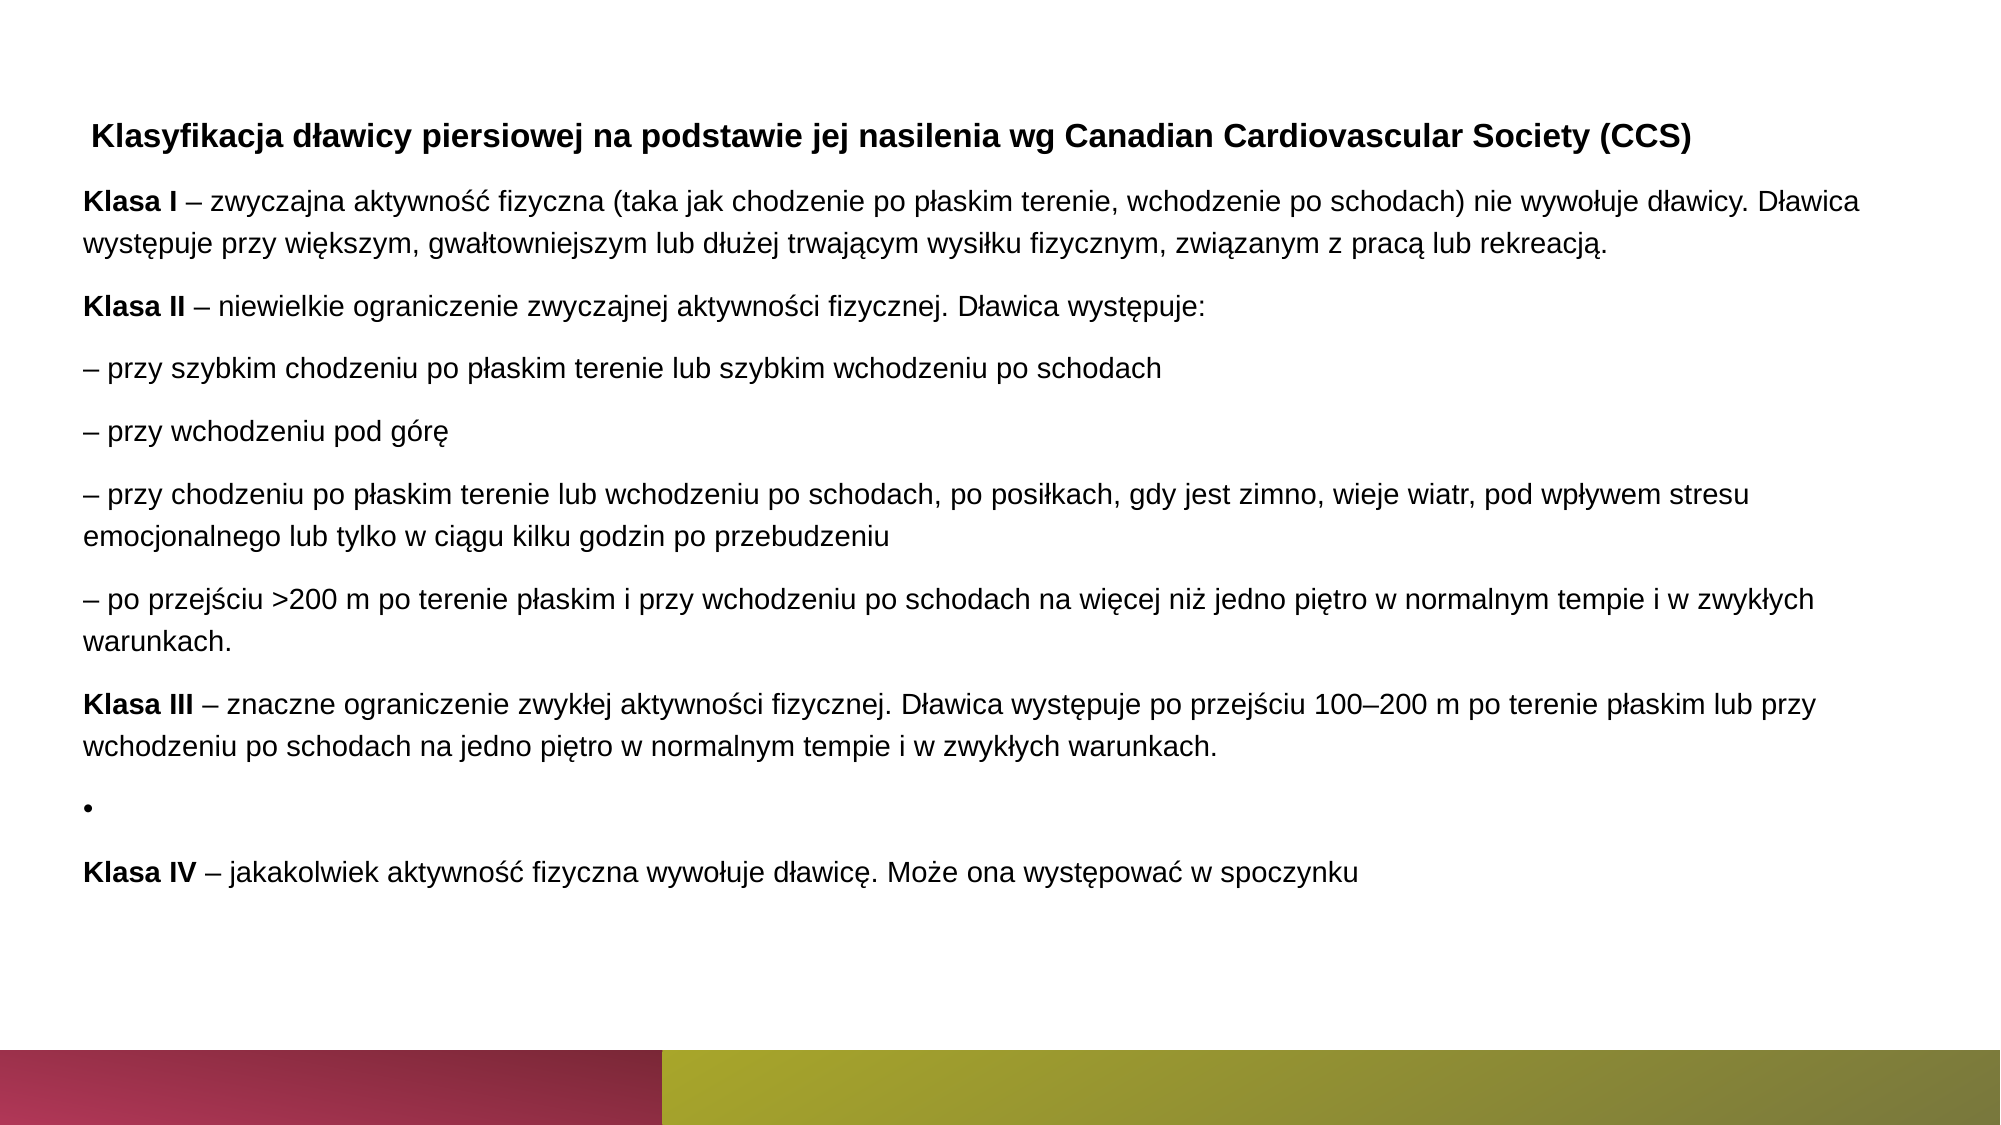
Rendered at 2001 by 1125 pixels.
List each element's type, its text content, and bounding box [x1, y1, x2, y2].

list Klasyfikacja dławicy piersiowej na podstawie jej nasilenia wg Canadian Cardiovascular Society (CCS) Klasa I – zwyczajna aktywność fizyczna (taka jak chodzenie po płaskim terenie, wchodzenie po schodach) nie wywołuje dławicy. Dławica występuje przy większym, gwałtowniejszym lub dłużej trwającym wysiłku fizycznym, związanym z pracą lub rekreacją. Klasa II – niewielkie ograniczenie zwyczajnej aktywności fizycznej. Dławica występuje: – przy szybkim chodzeniu po płaskim terenie lub szybkim wchodzeniu po schodach – przy wchodzeniu pod górę – przy chodzeniu po płaskim terenie lub wchodzeniu po schodach, po posiłkach, gdy jest zimno, wieje wiatr, pod wpływem stresu emocjonalnego lub tylko w ciągu kilku godzin po przebudzeniu – po przejściu >200 m po terenie płaskim i przy wchodzeniu po schodach na więcej niż jedno piętro w normalnym tempie i w zwykłych warunkach. Klasa III – znaczne ograniczenie zwykłej aktywności fizycznej. Dławica występuje po przejściu 100–200 m po terenie płaskim lub przy wchodzeniu po schodach na jedno piętro w normalnym tempie i w zwykłych warunkach. Klasa IV – jakakolwiek aktywność fizyczna wywołuje dławicę. Może ona występować w spoczynku [83, 106, 1906, 996]
